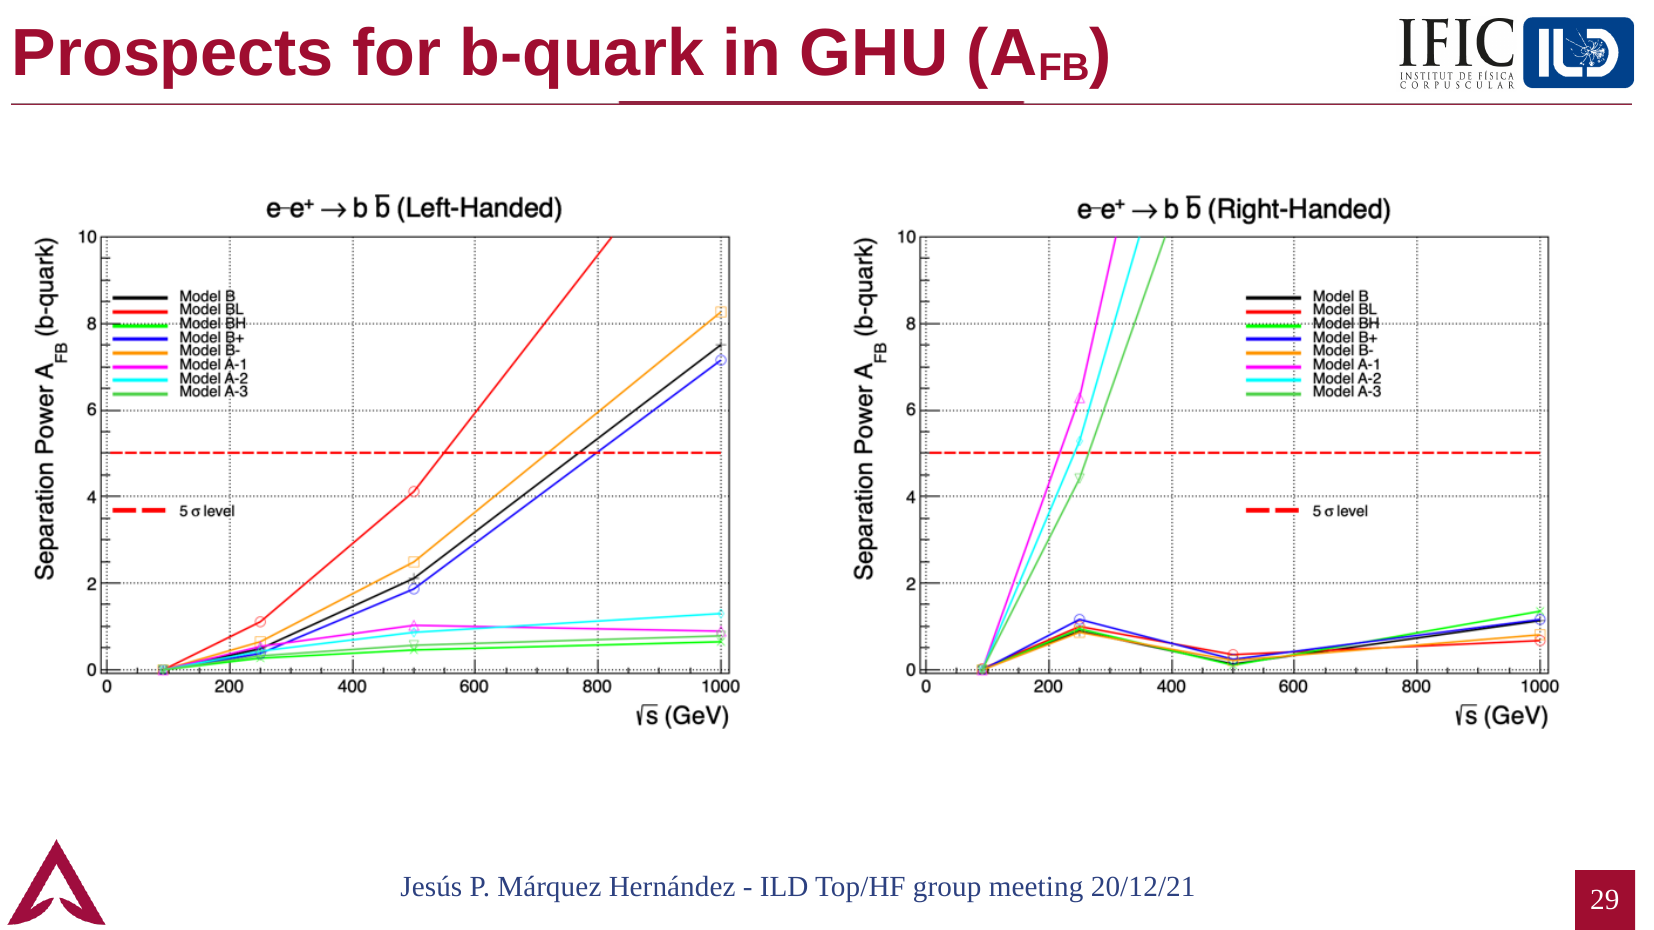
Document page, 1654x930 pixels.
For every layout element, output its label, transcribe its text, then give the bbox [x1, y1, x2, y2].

picture [11, 101, 1632, 105]
picture [1522, 14, 1635, 90]
picture [7, 839, 106, 925]
picture [1500, 16, 1517, 92]
picture [7, 178, 1646, 736]
title Prospects for b-quark in GHU (AFB) [11, 14, 1500, 102]
